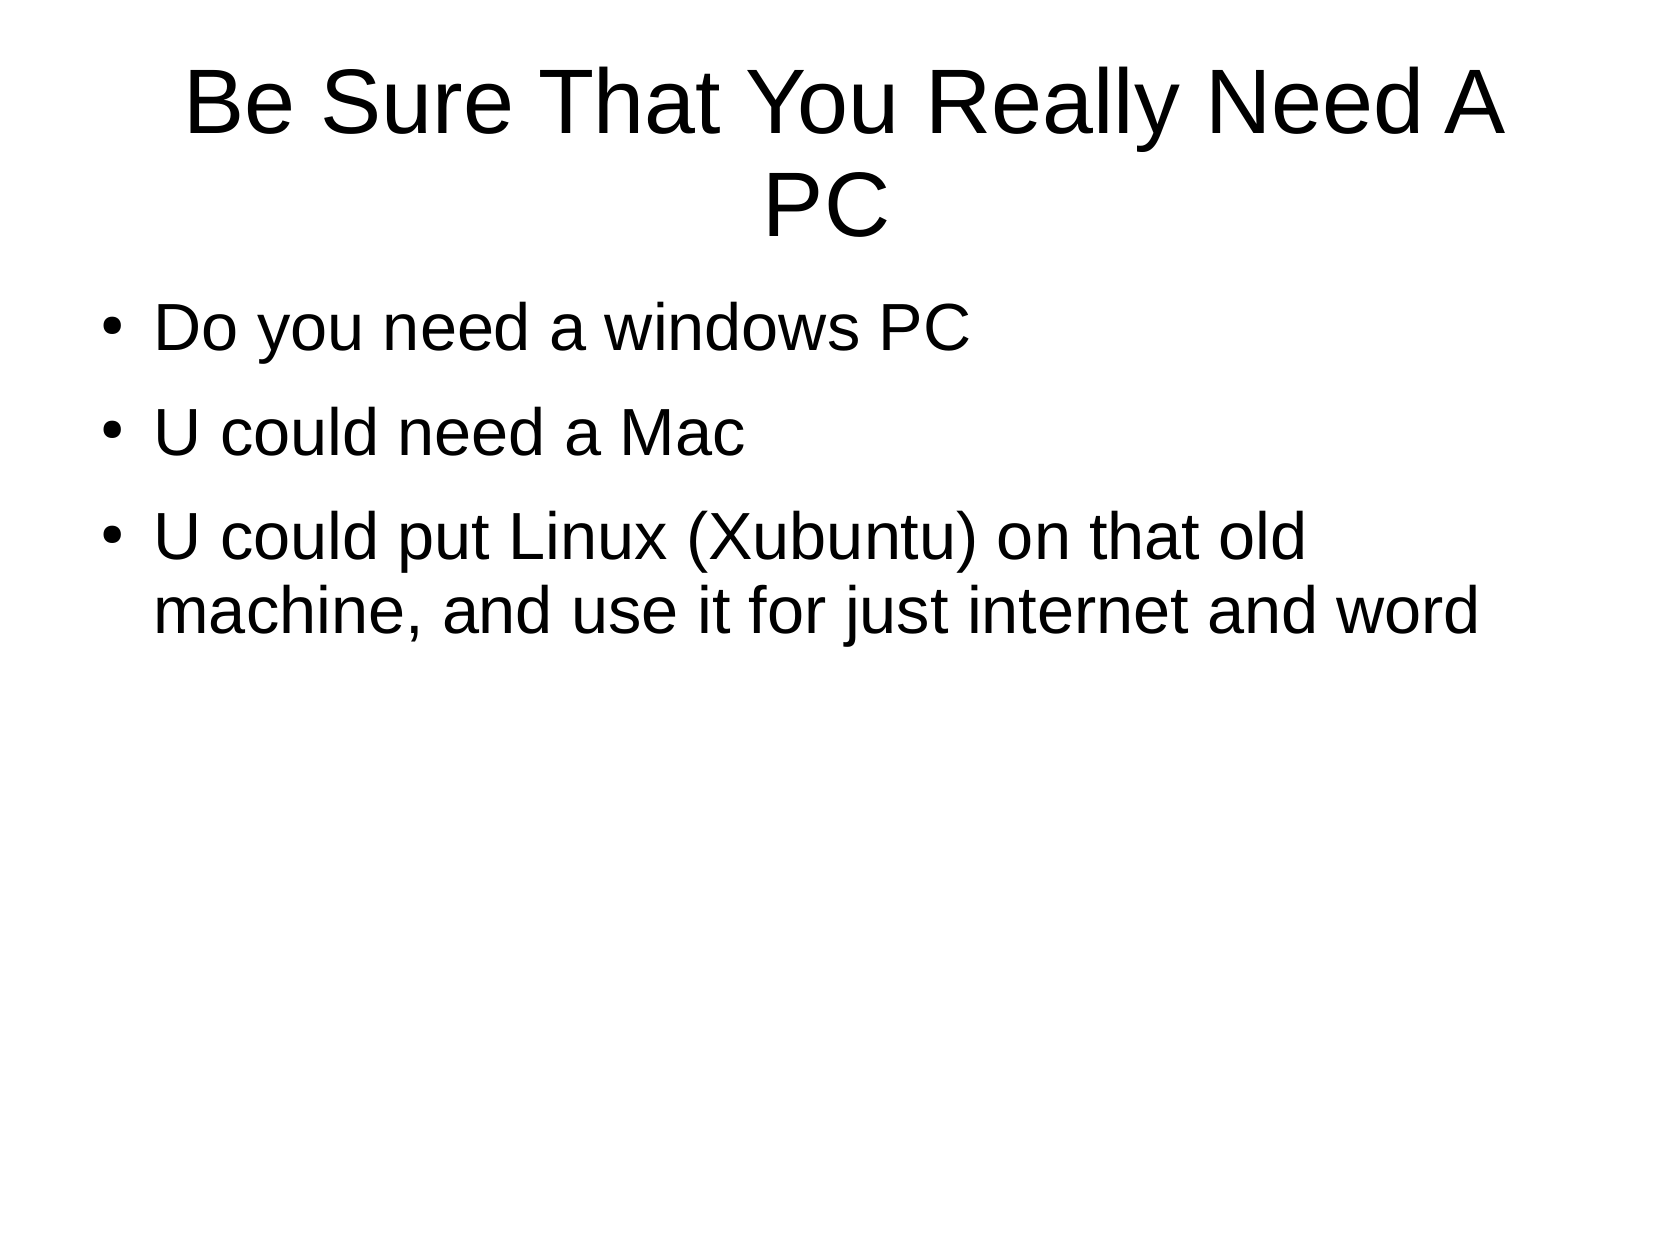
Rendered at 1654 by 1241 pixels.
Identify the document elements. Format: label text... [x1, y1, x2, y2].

title Be Sure That You Really Need A PC [82, 39, 1571, 267]
list Do you need a windows PC U could need a Mac U could put Linux (Xubuntu) on that old machine, and use it for just internet and word [82, 290, 1571, 1109]
